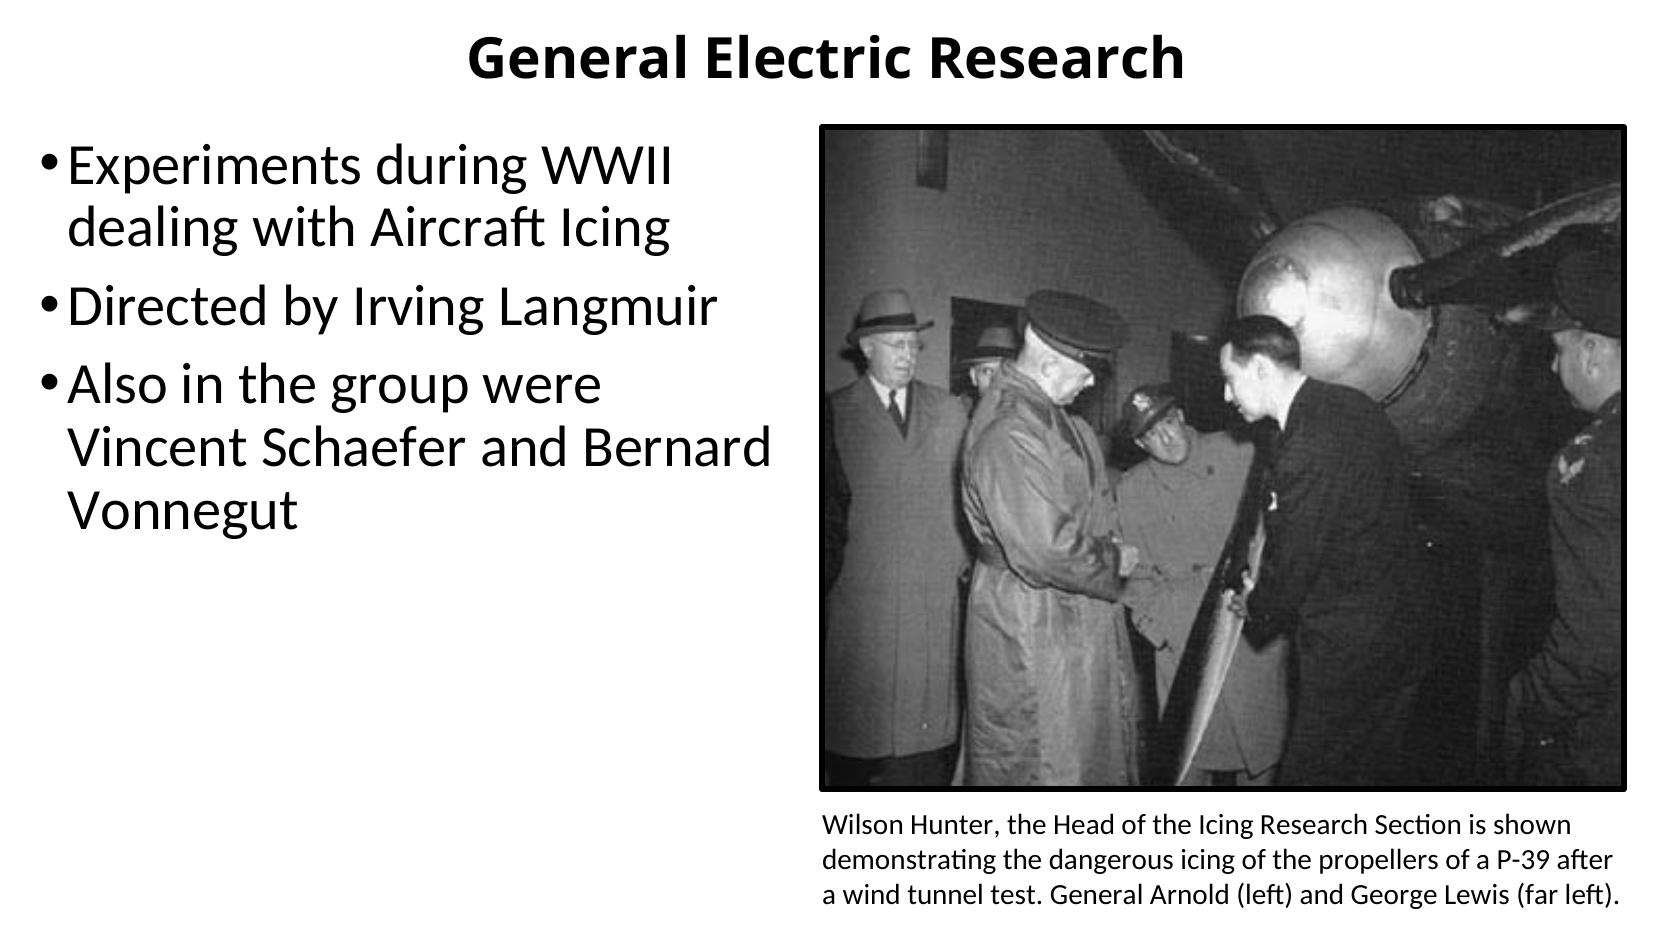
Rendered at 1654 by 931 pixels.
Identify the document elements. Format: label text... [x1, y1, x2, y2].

list Experiments during WWII dealing with Aircraft Icing Directed by Irving Langmuir Also in the group were Vincent Schaefer and Bernard Vonnegut [24, 126, 800, 717]
text_box Wilson Hunter, the Head of the Icing Research Section is shown demonstrating the dangerous icing of the propellers of a P-39 after a wind tunnel test. General Arnold (left) and George Lewis (far left). [807, 797, 1648, 925]
title General Electric Research [0, 7, 1654, 113]
picture [825, 130, 1621, 787]
